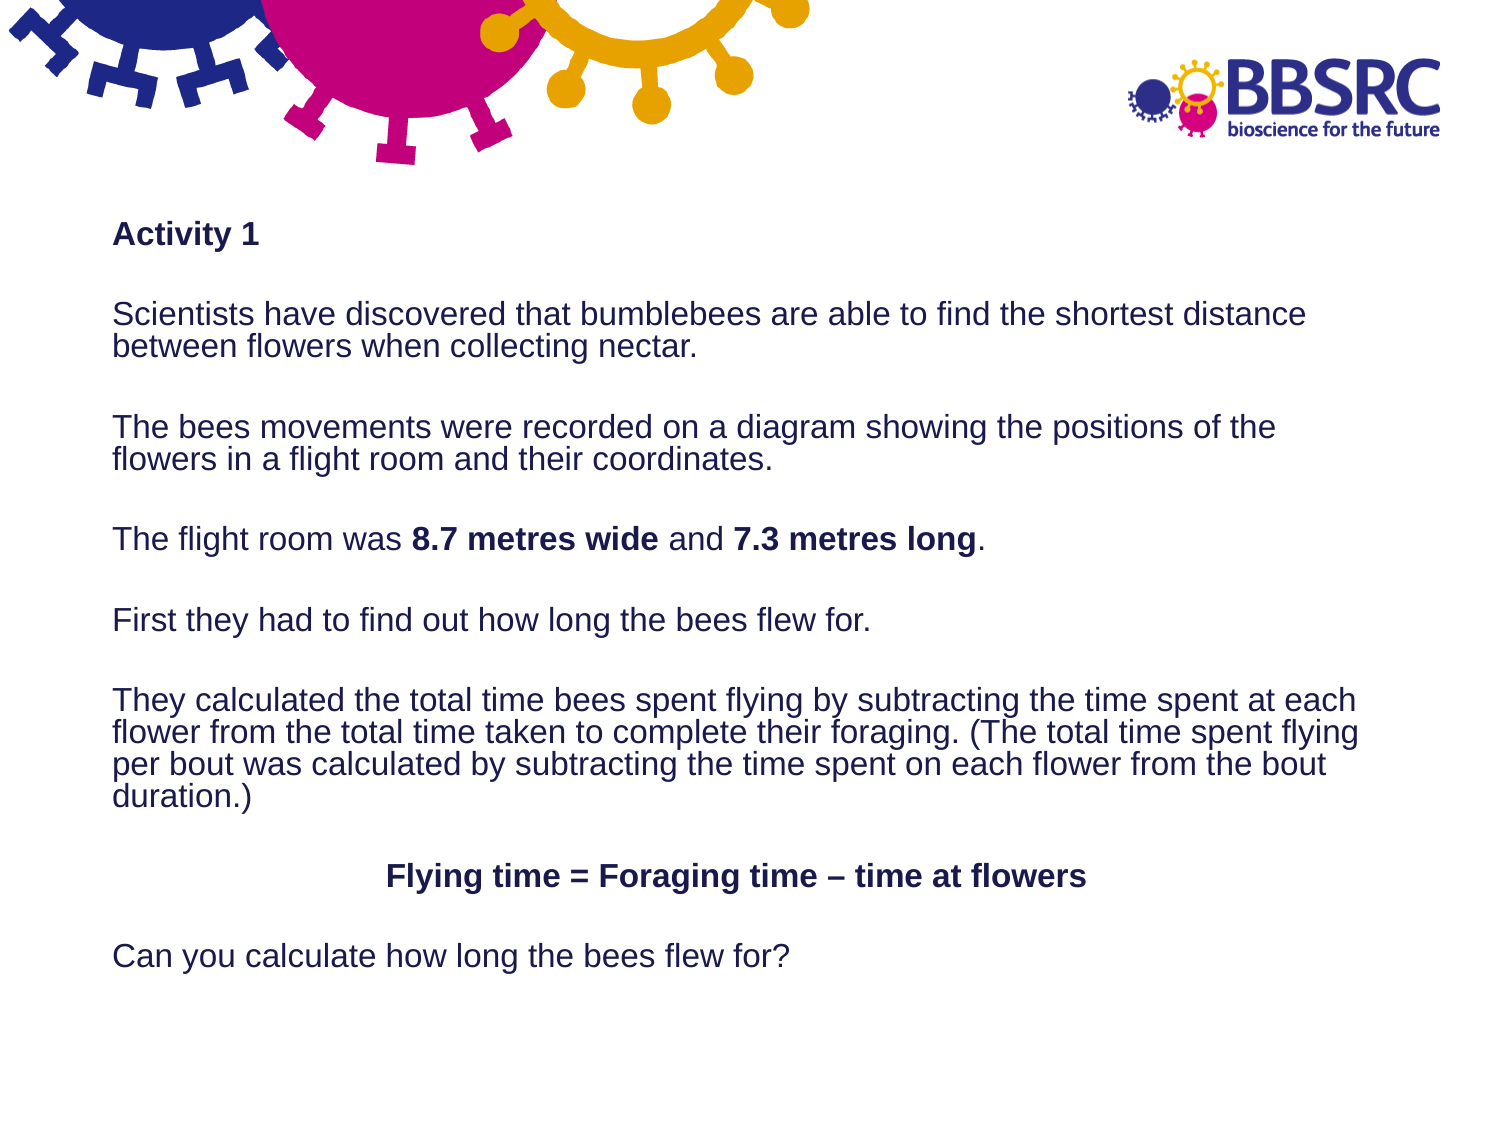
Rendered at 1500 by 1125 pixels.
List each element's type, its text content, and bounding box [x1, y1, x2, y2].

list Activity 1 Scientists have discovered that bumblebees are able to find the shortest distance between flowers when collecting nectar. The bees movements were recorded on a diagram showing the positions of the flowers in a flight room and their coordinates. The flight room was 8.7 metres wide and 7.3 metres long. First they had to find out how long the bees flew for. They calculated the total time bees spent flying by subtracting the time spent at each flower from the total time taken to complete their foraging. (The total time spent flying per bout was calculated by subtracting the time spent on each flower from the bout duration.) Flying time = Foraging time – time at flowers Can you calculate how long the bees flew for? [112, 219, 1377, 1012]
